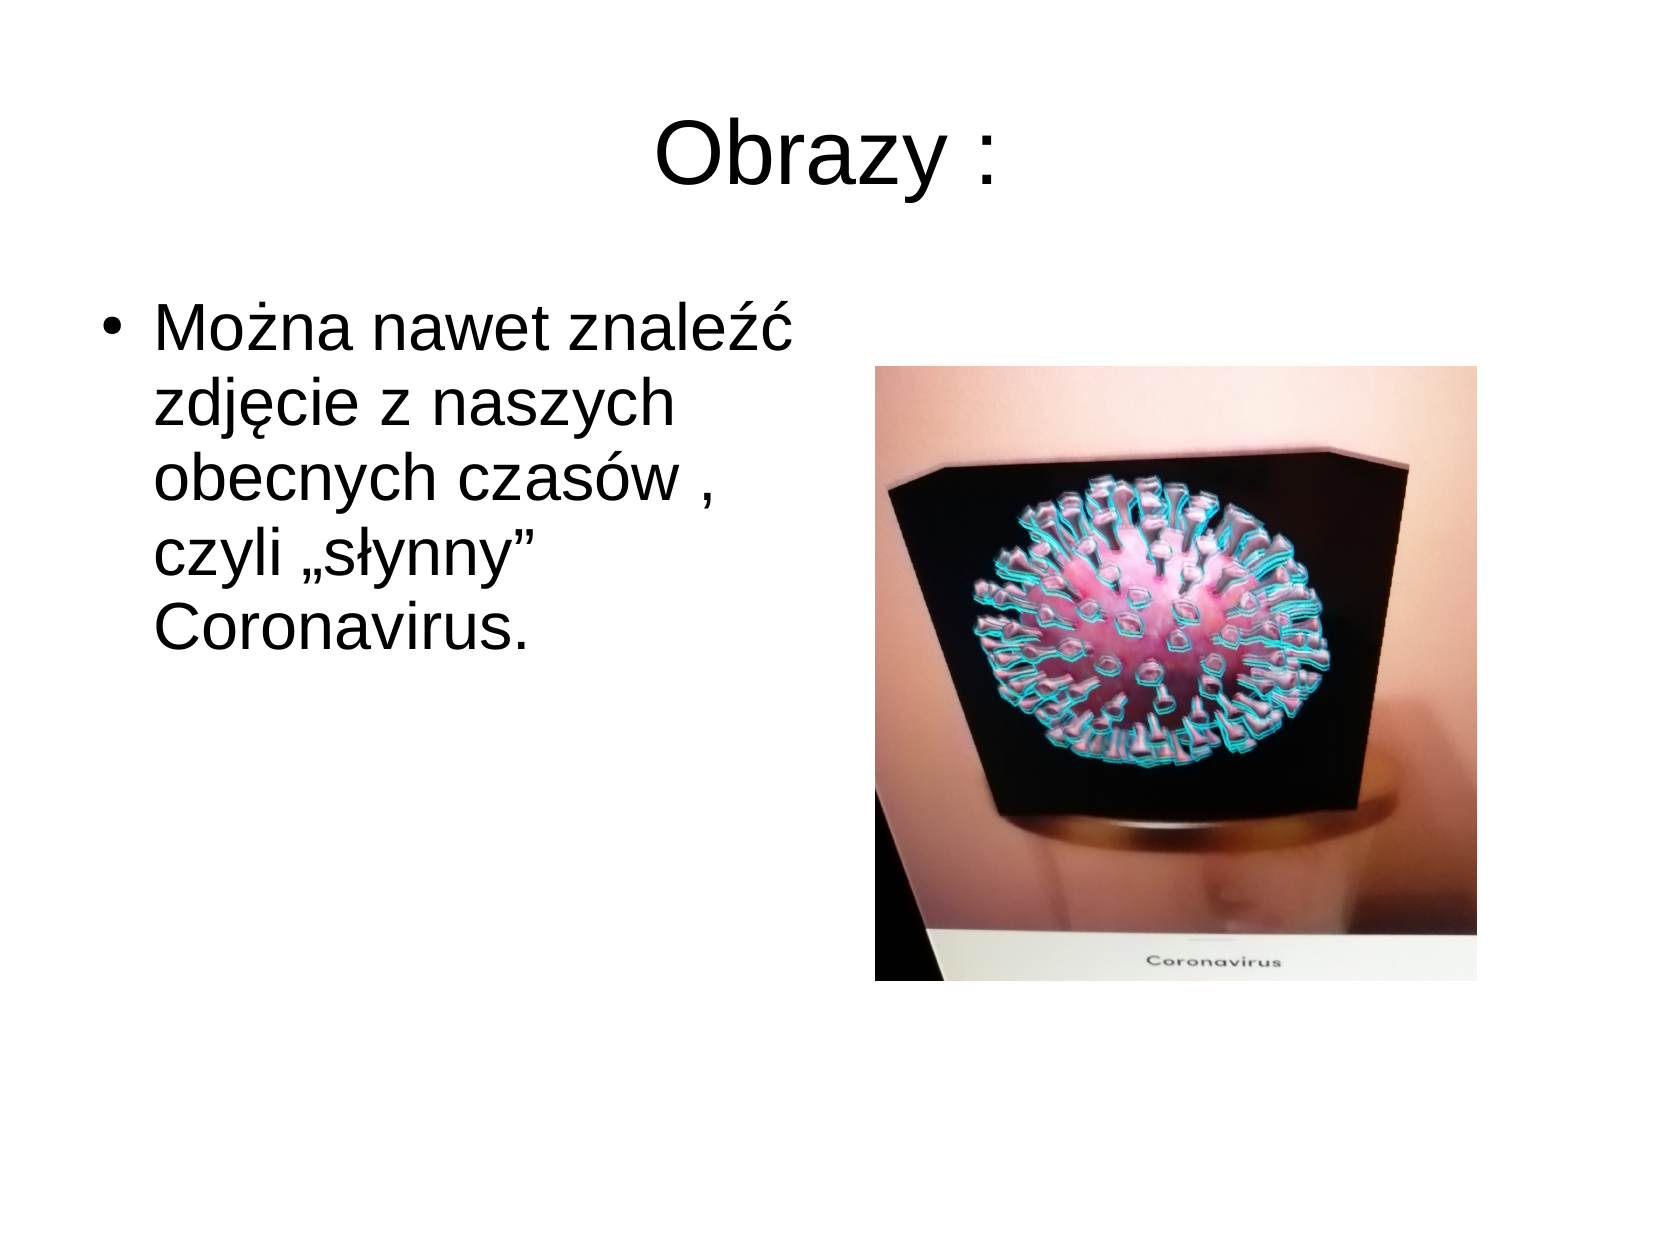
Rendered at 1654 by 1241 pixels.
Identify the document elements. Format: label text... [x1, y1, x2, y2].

title Obrazy : [82, 49, 1571, 257]
picture [875, 366, 1477, 981]
list Można nawet znaleźć zdjęcie z naszych obecnych czasów , czyli „słynny” Coronavirus. [82, 290, 809, 1109]
